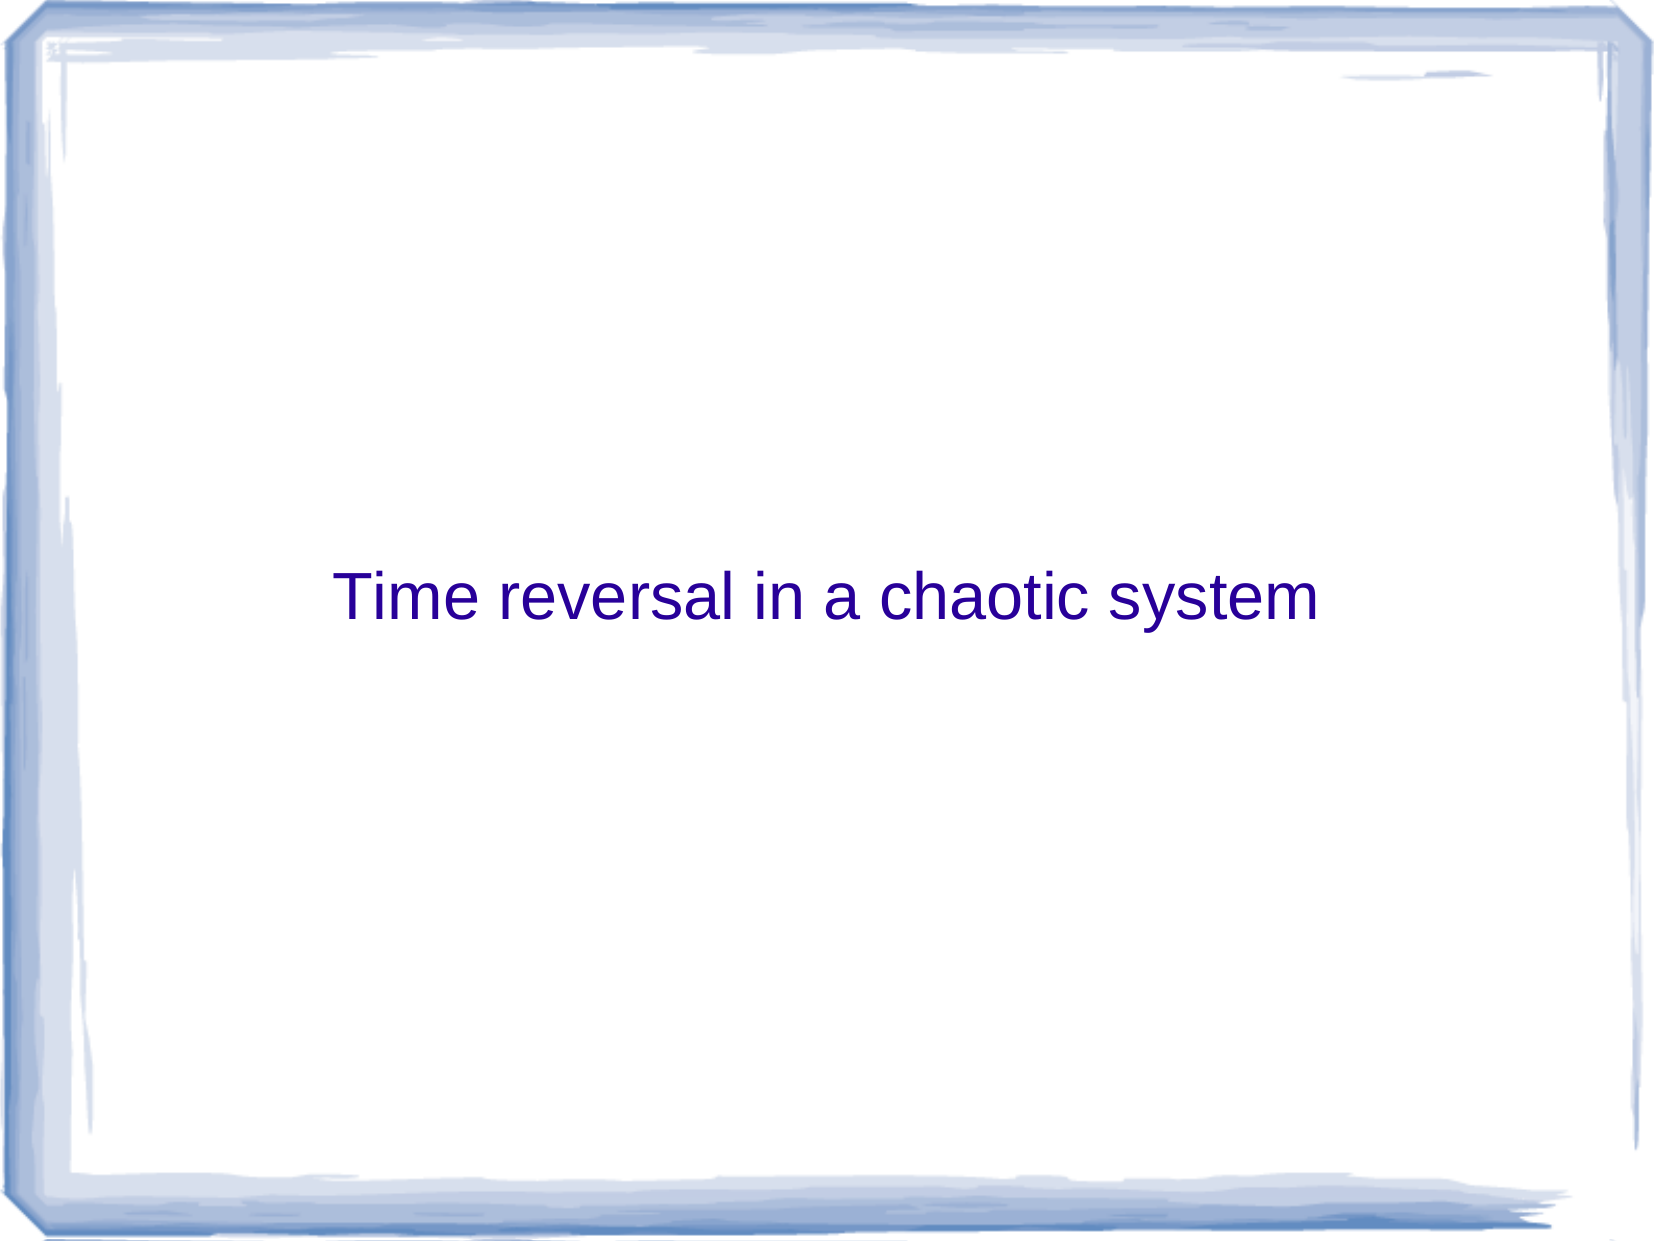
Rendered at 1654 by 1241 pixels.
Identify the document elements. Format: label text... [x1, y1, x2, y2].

subtitle Time reversal in a chaotic system [82, 56, 1571, 1136]
picture [0, 0, 1654, 1241]
